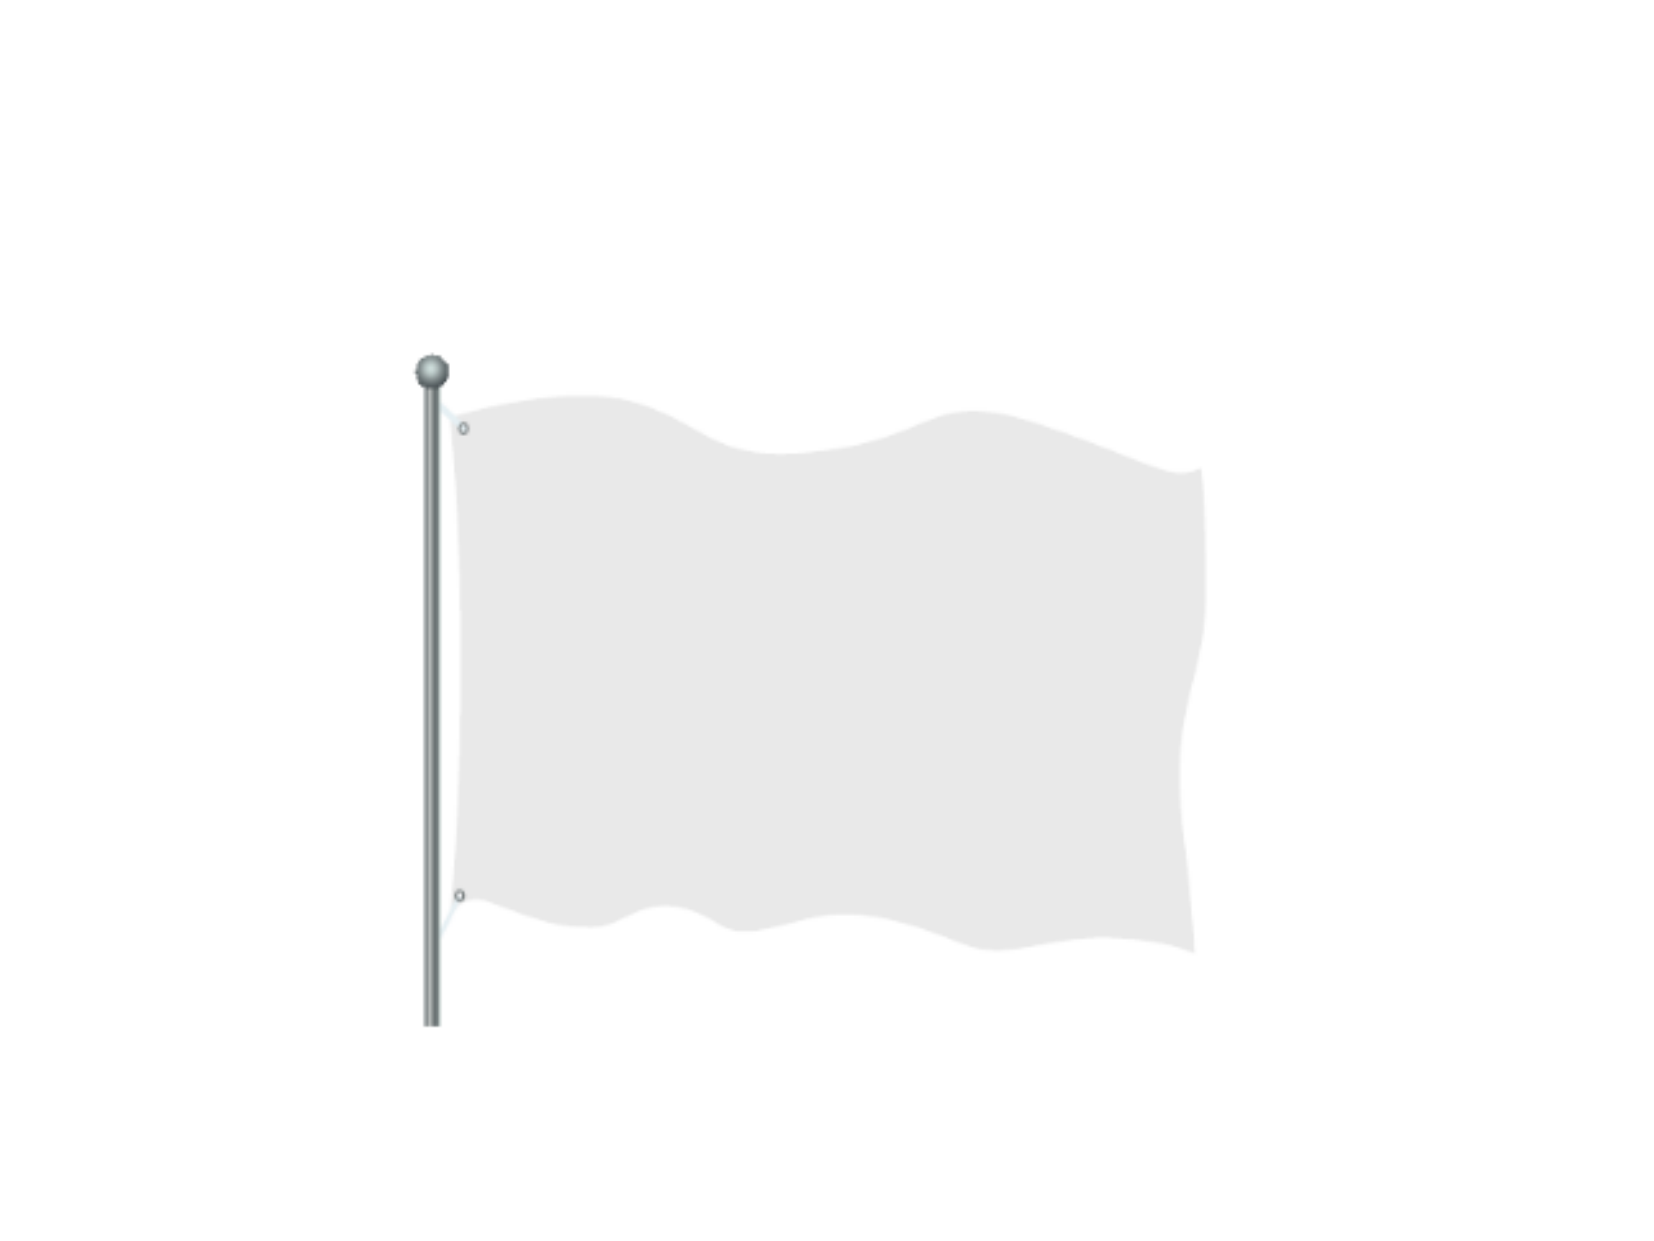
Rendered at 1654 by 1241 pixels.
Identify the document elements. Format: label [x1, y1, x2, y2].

picture [342, 290, 1264, 1099]
